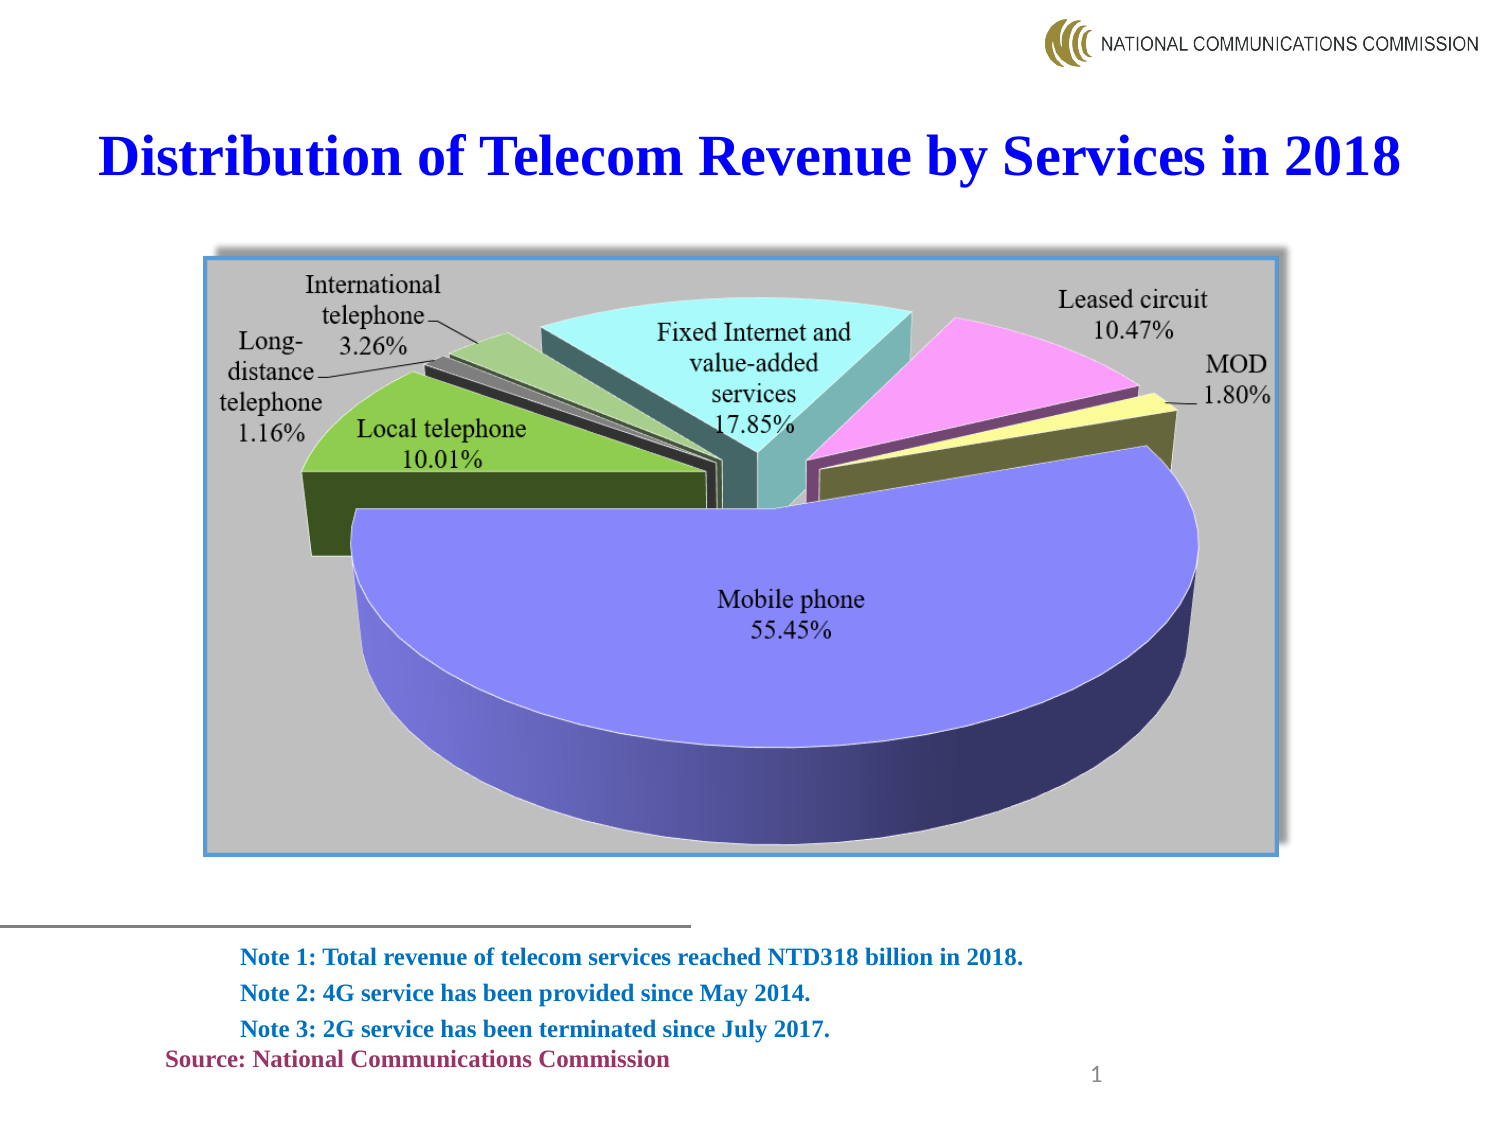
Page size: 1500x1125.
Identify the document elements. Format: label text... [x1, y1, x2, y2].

text_box Distribution of Telecom Revenue by Services in 2018 [0, 90, 1500, 216]
text_box Source: National Communications Commission [0, 1035, 703, 1081]
picture [1045, 19, 1479, 67]
picture [203, 238, 1297, 857]
text_box [1074, 1042, 1426, 1103]
text_box Note 1: Total revenue of telecom services reached NTD318 billion in 2018. Note 2: 4G service has been provided since May 2014. Note 3: 2G service has been terminated since July 2017. [0, 926, 1424, 1051]
